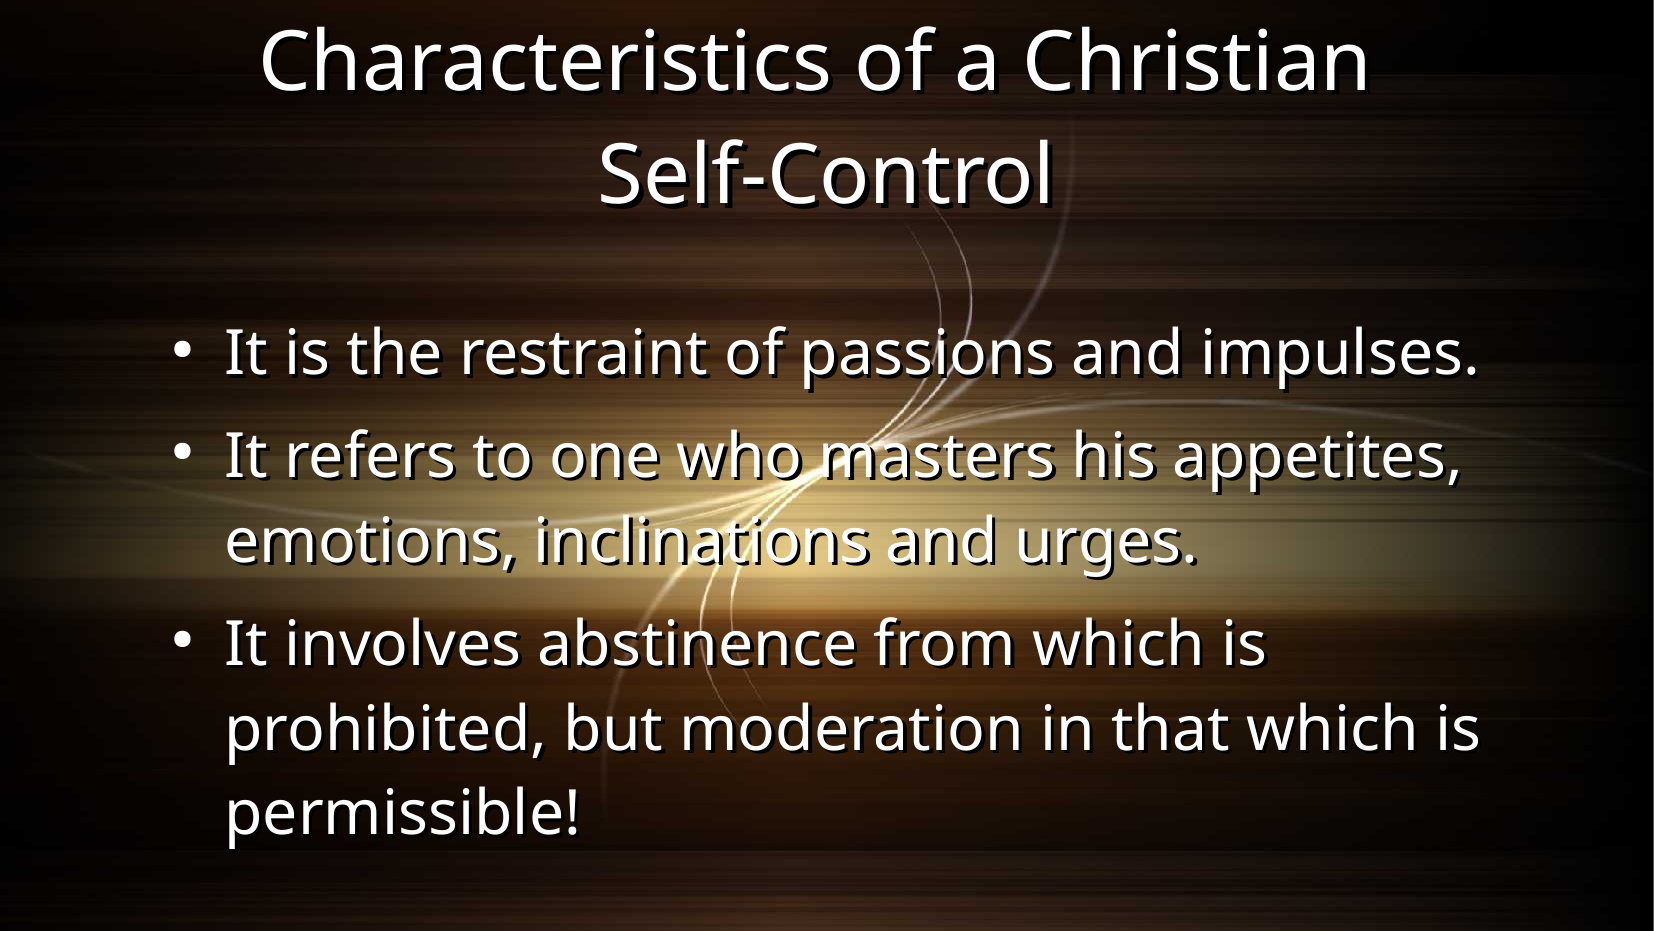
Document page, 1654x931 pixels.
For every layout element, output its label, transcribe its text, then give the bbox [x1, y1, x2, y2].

list It is the restraint of passions and impulses. It refers to one who masters his appetites, emotions, inclinations and urges. It involves abstinence from which is prohibited, but moderation in that which is permissible! [82, 217, 1571, 770]
title Characteristics of a Christian Self-Control [82, 17, 1571, 212]
picture [0, 0, 1654, 931]
